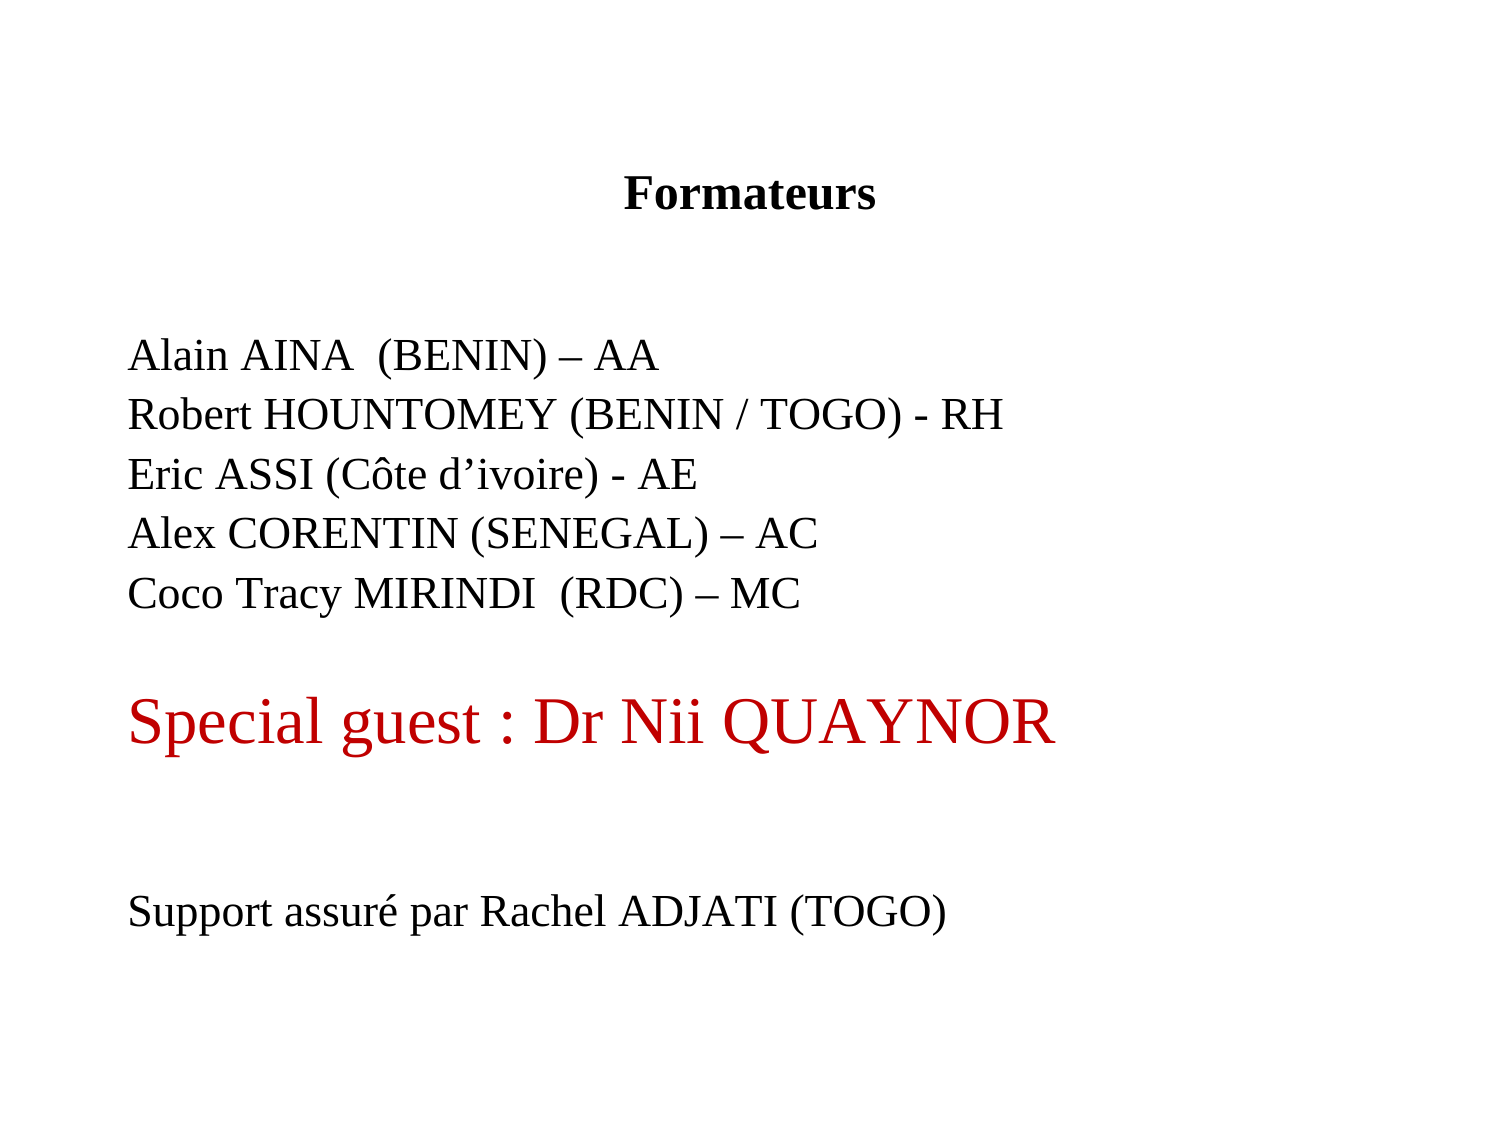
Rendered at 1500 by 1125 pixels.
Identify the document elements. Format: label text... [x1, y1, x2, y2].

title Formateurs [112, 158, 1388, 231]
list Alain AINA (BENIN) – AA Robert HOUNTOMEY (BENIN / TOGO) - RH Eric ASSI (Côte d’ivoire) - AE Alex CORENTIN (SENEGAL) – AC Coco Tracy MIRINDI (RDC) – MC Special guest : Dr Nii QUAYNOR Support assuré par Rachel ADJATI (TOGO) [112, 324, 1388, 1063]
